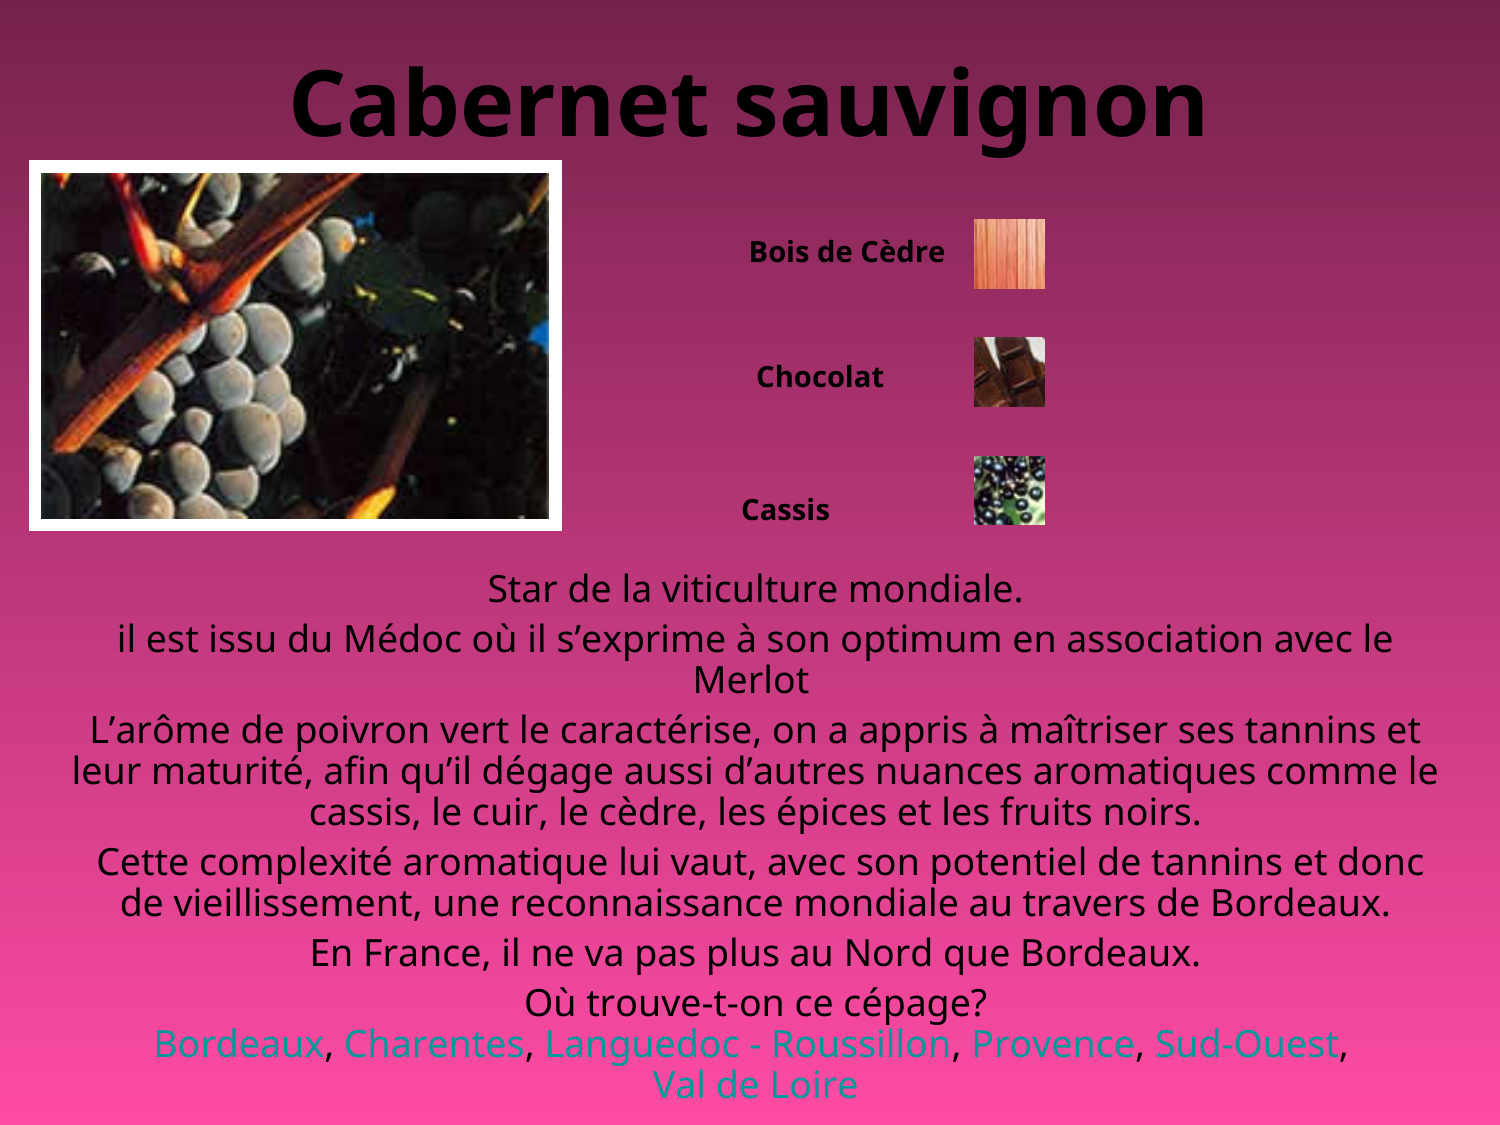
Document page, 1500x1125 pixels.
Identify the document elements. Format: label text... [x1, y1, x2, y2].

picture [974, 337, 1045, 407]
picture [974, 456, 1045, 526]
title Cabernet sauvignon [112, 42, 1388, 284]
picture [974, 219, 1045, 289]
picture [41, 172, 550, 519]
subtitle Star de la viticulture mondiale. il est issu du Médoc où il s’exprime à son optimum en association avec le Merlot L’arôme de poivron vert le caractérise, on a appris à maîtriser ses tannins et leur maturité, afin qu’il dégage aussi d’autres nuances aromatiques comme le cassis, le cuir, le cèdre, les épices et les fruits noirs. Cette complexité aromatique lui vaut, avec son potentiel de tannins et donc de vieillissement, une reconnaissance mondiale au travers de Bordeaux. En France, il ne va pas plus au Nord que Bordeaux. Où trouve-t-on ce cépage? Bordeaux, Charentes, Languedoc - Roussillon, Provence, Sud-Ouest, Val de Loire [53, 562, 1459, 1121]
text_box Chocolat [726, 334, 972, 459]
text_box Cassis [726, 459, 972, 561]
text_box Bois de Cèdre [726, 207, 972, 334]
